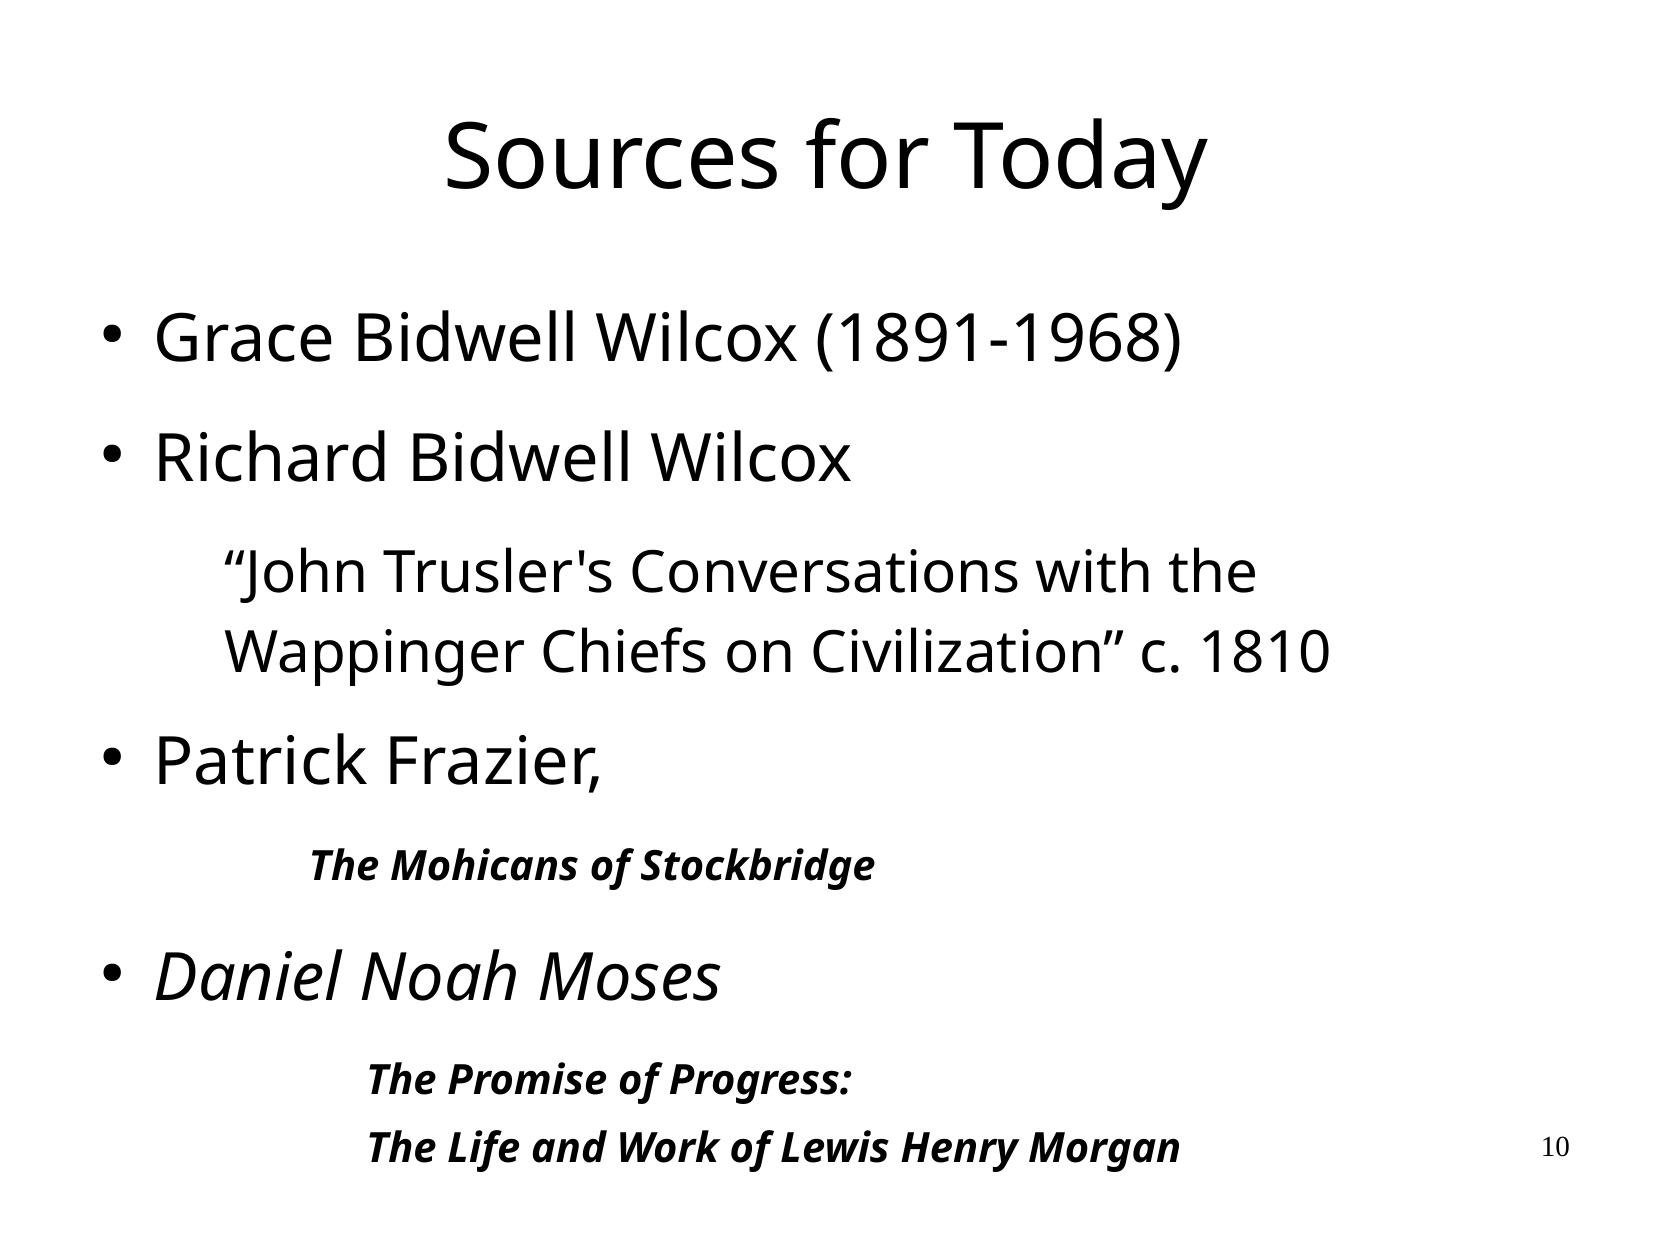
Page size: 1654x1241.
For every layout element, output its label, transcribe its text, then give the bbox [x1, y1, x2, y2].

title Sources for Today [82, 49, 1571, 257]
list Grace Bidwell Wilcox (1891-1968) Richard Bidwell Wilcox “John Trusler's Conversations with the Wappinger Chiefs on Civilization” c. 1810 Patrick Frazier, The Mohicans of Stockbridge Daniel Noah Moses The Promise of Progress: The Life and Work of Lewis Henry Morgan [82, 290, 1571, 1109]
